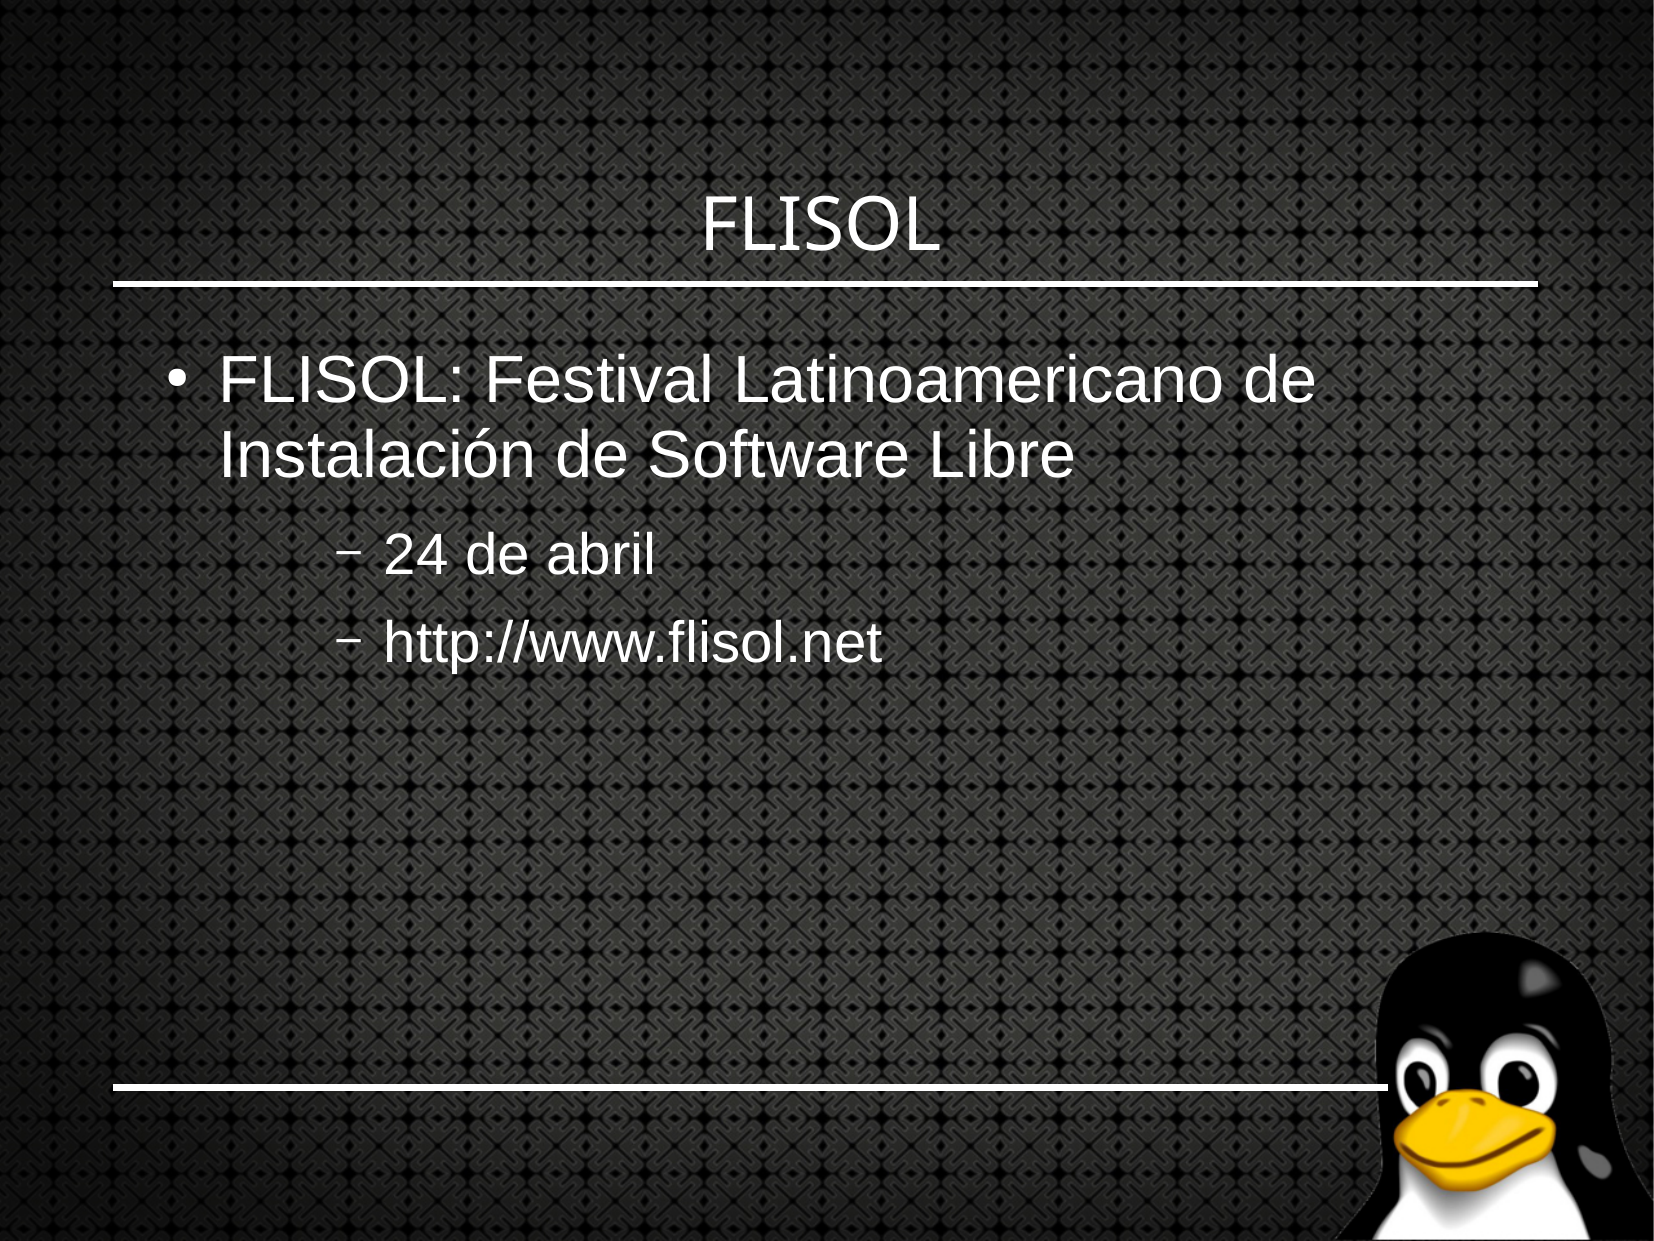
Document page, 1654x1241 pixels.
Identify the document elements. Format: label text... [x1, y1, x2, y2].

list FLISOL: Festival Latinoamericano de Instalación de Software Libre 24 de abril http://www.flisol.net [147, 342, 1506, 1037]
picture [0, 0, 1654, 1241]
title FLISOL [135, 125, 1506, 318]
